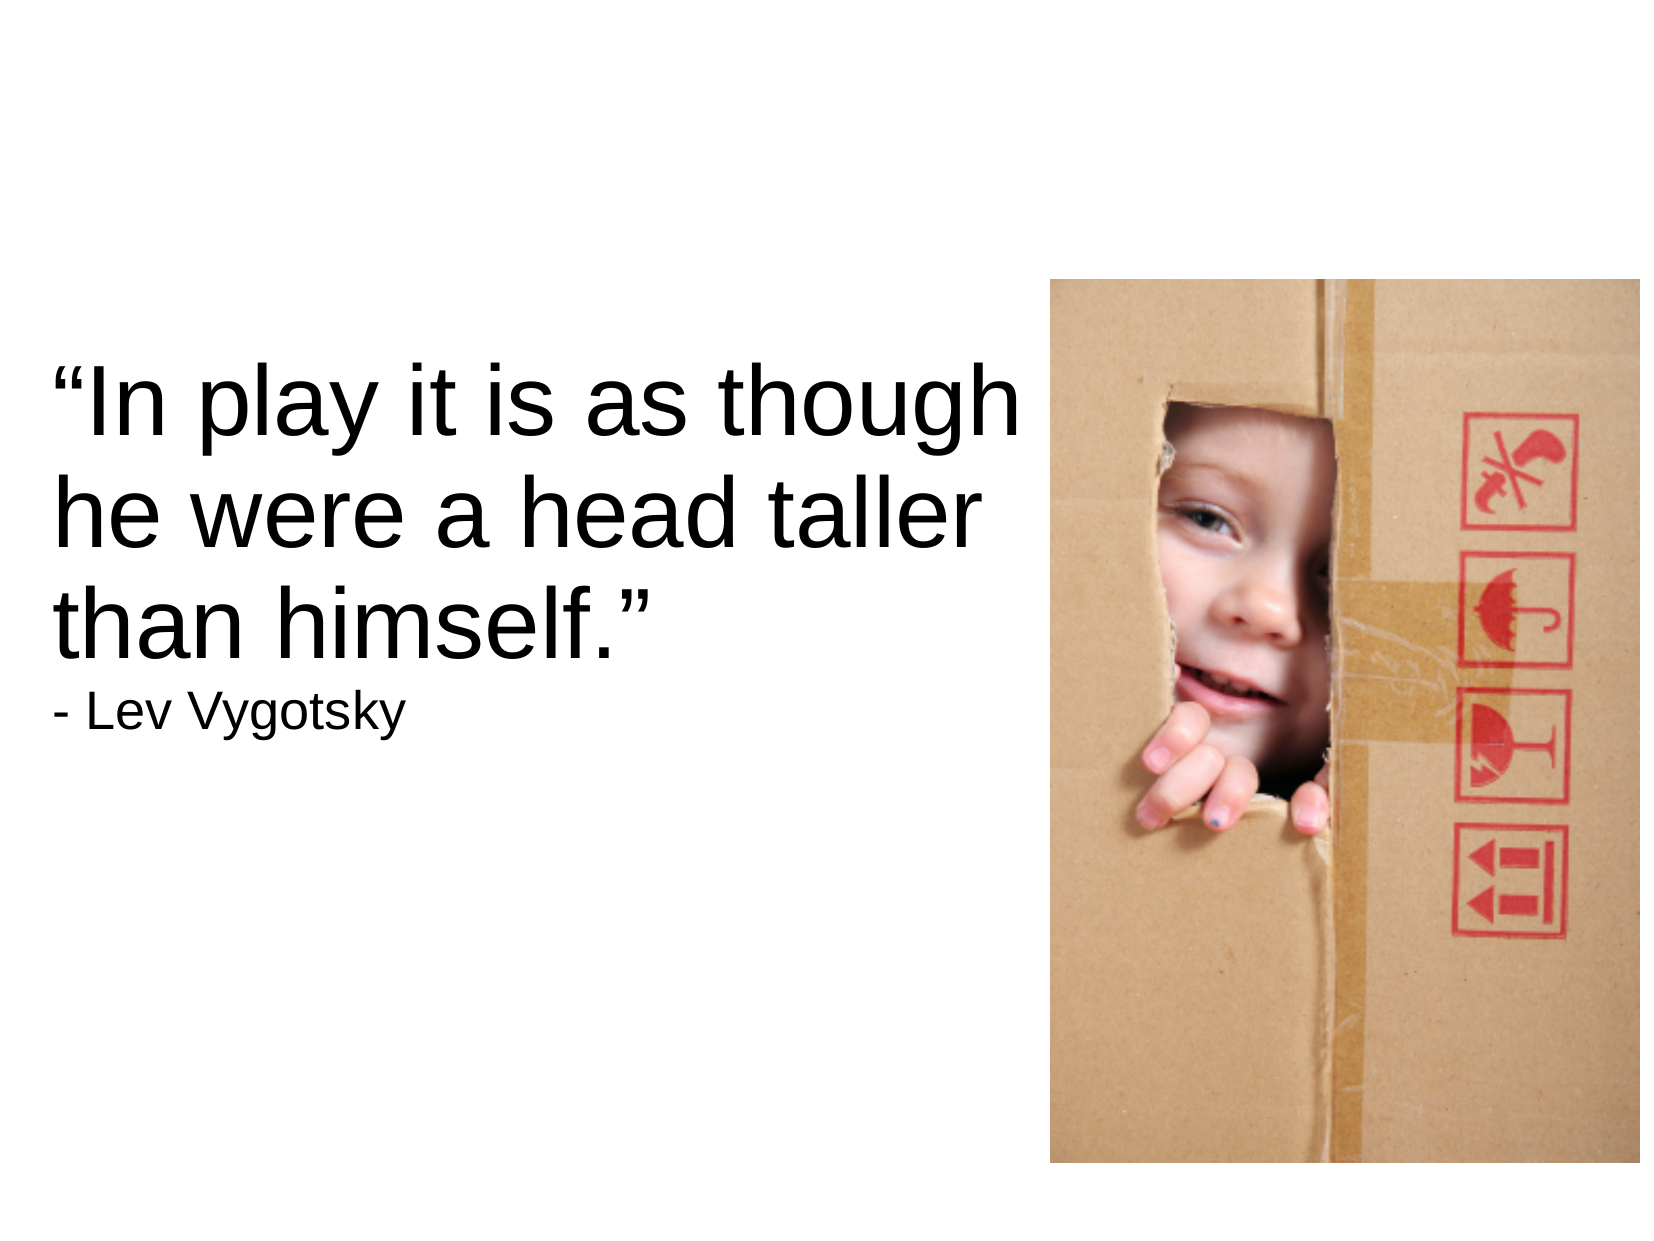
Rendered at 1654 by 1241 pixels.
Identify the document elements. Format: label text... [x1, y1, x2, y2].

text_box “In play it is as though he were a head taller than himself.” - Lev Vygotsky [37, 337, 1050, 863]
picture [1050, 279, 1640, 1163]
